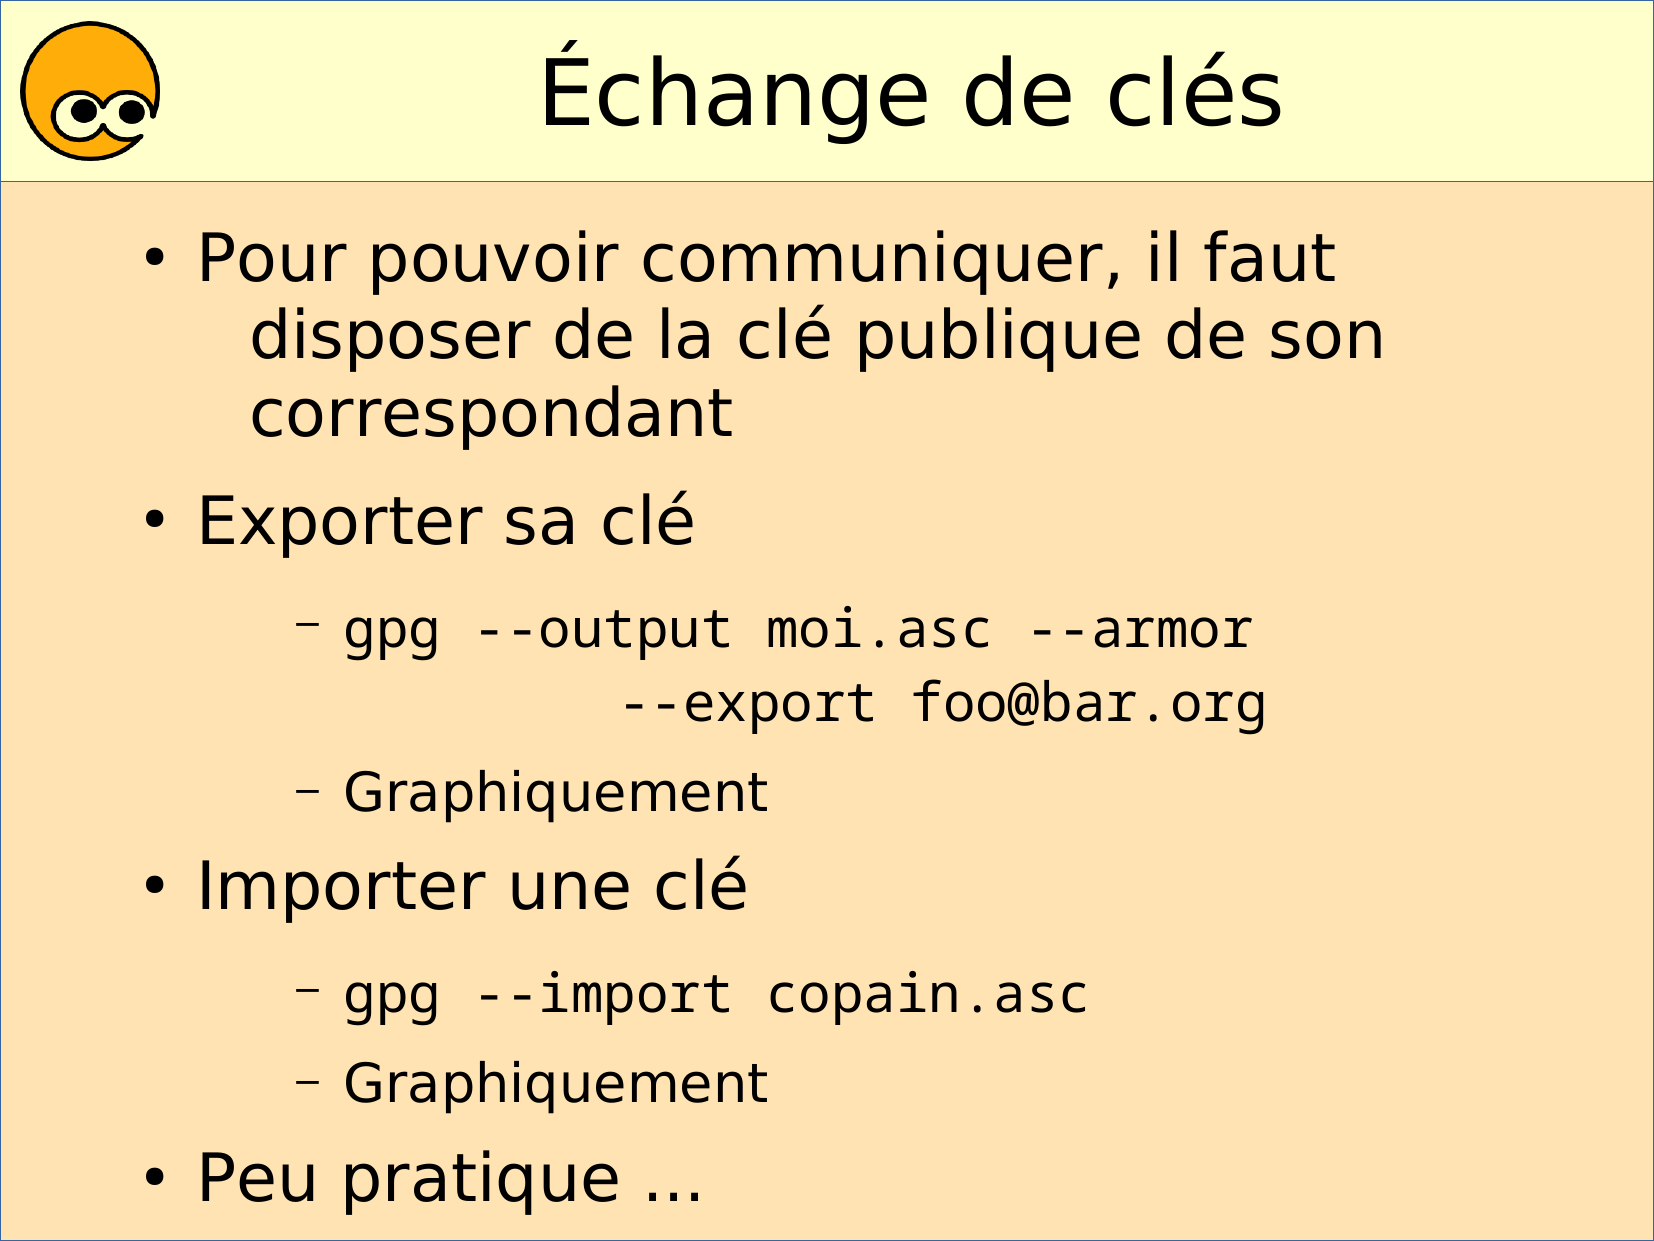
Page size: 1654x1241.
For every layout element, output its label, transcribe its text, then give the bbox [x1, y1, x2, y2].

title Échange de clés [203, 33, 1620, 154]
picture [20, 21, 160, 161]
list Pour pouvoir communiquer, il faut disposer de la clé publique de son correspondant Exporter sa clé gpg --output moi.asc --armor --export foo@bar.org Graphiquement Importer une clé gpg --import copain.asc Graphiquement Peu pratique ... [107, 219, 1596, 1174]
